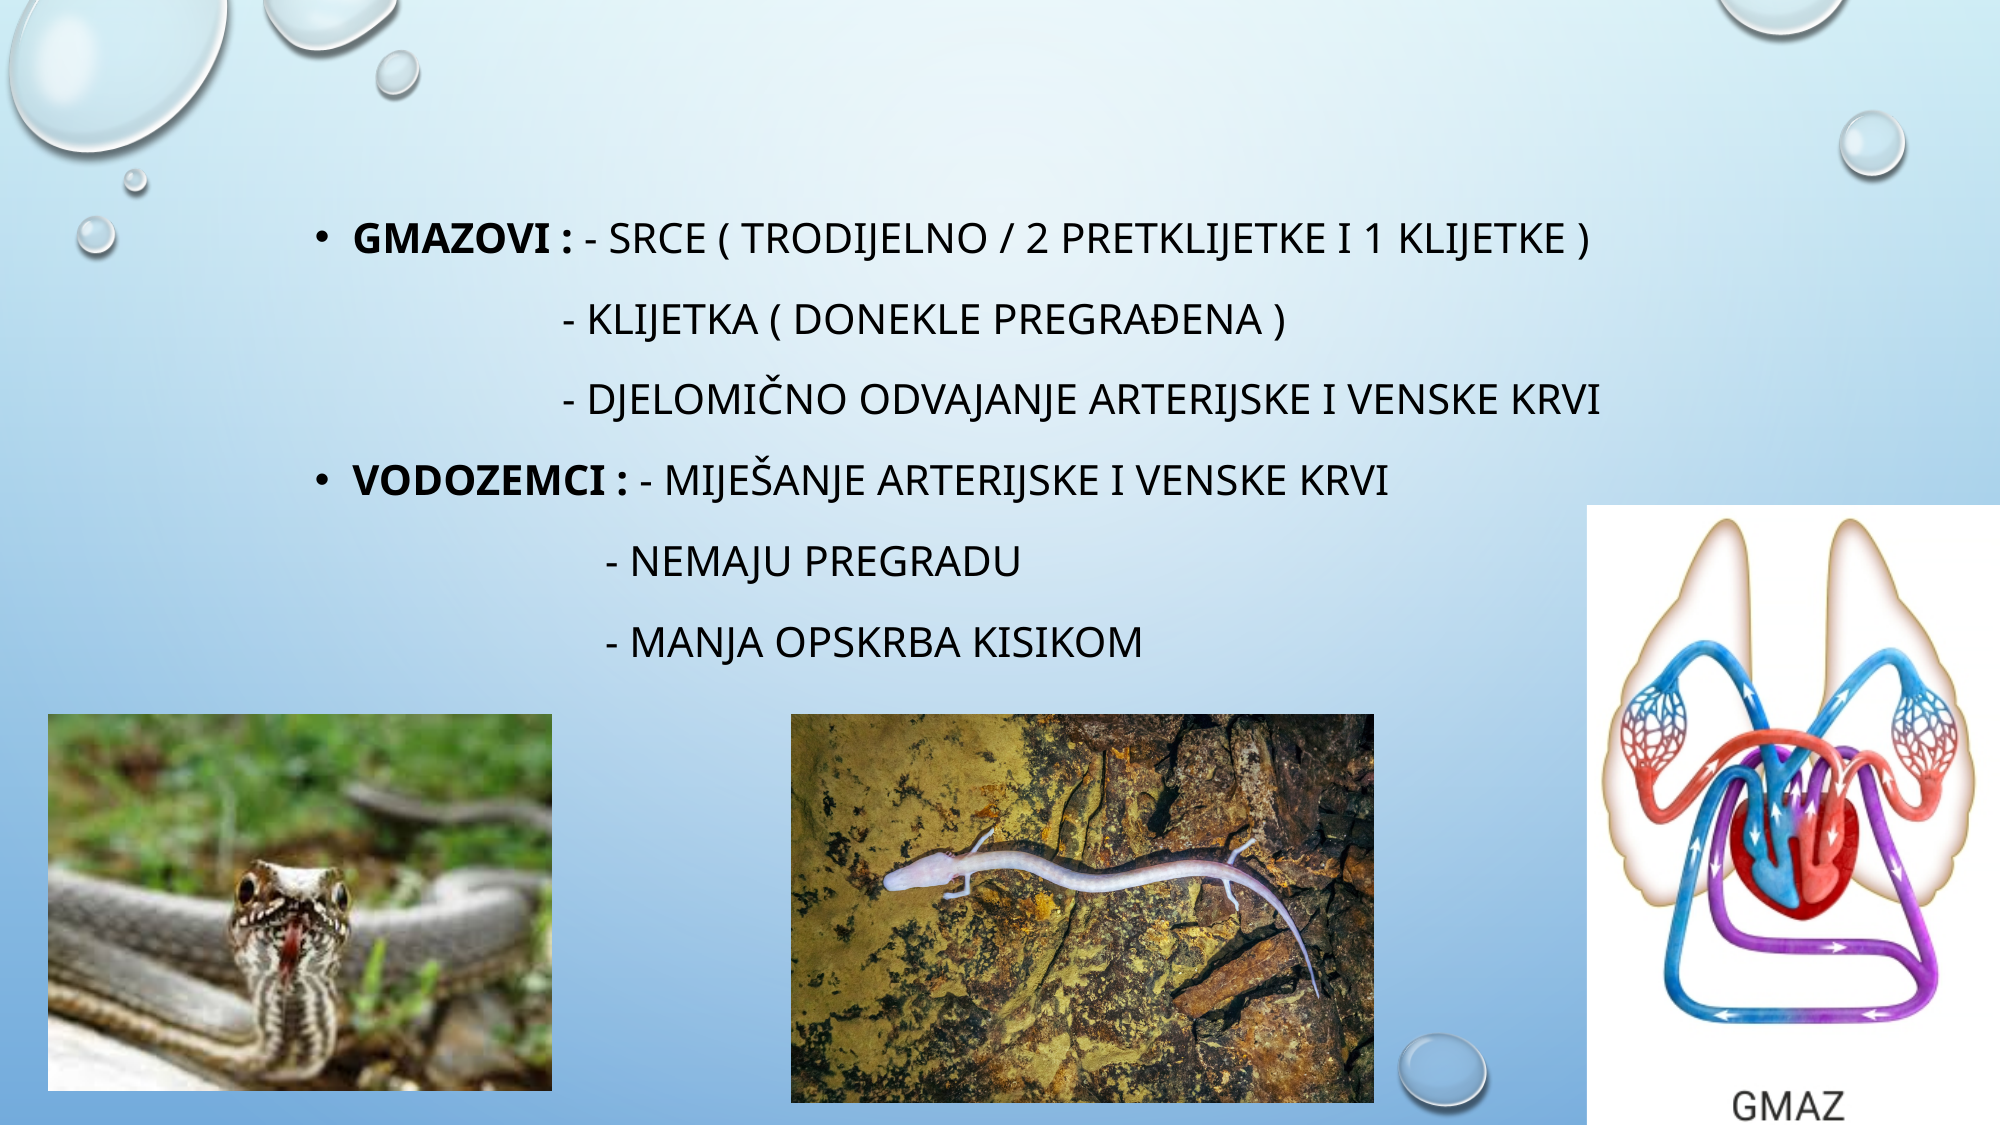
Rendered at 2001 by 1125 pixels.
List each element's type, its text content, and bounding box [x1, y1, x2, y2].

picture [48, 714, 552, 1091]
list GMAZOVI : - srce ( trodijelno / 2 pretklijetke i 1 klijetke ) - klijetka ( donekle pregrađena ) - djelomično odvajanje arterijske i venske krvi Vodozemci : - miješanje arterijske i venske krvi - nemaju pregradu - manja opskrba kisikom [299, 193, 2000, 756]
picture [791, 714, 1374, 1103]
picture [1586, 505, 2000, 1125]
